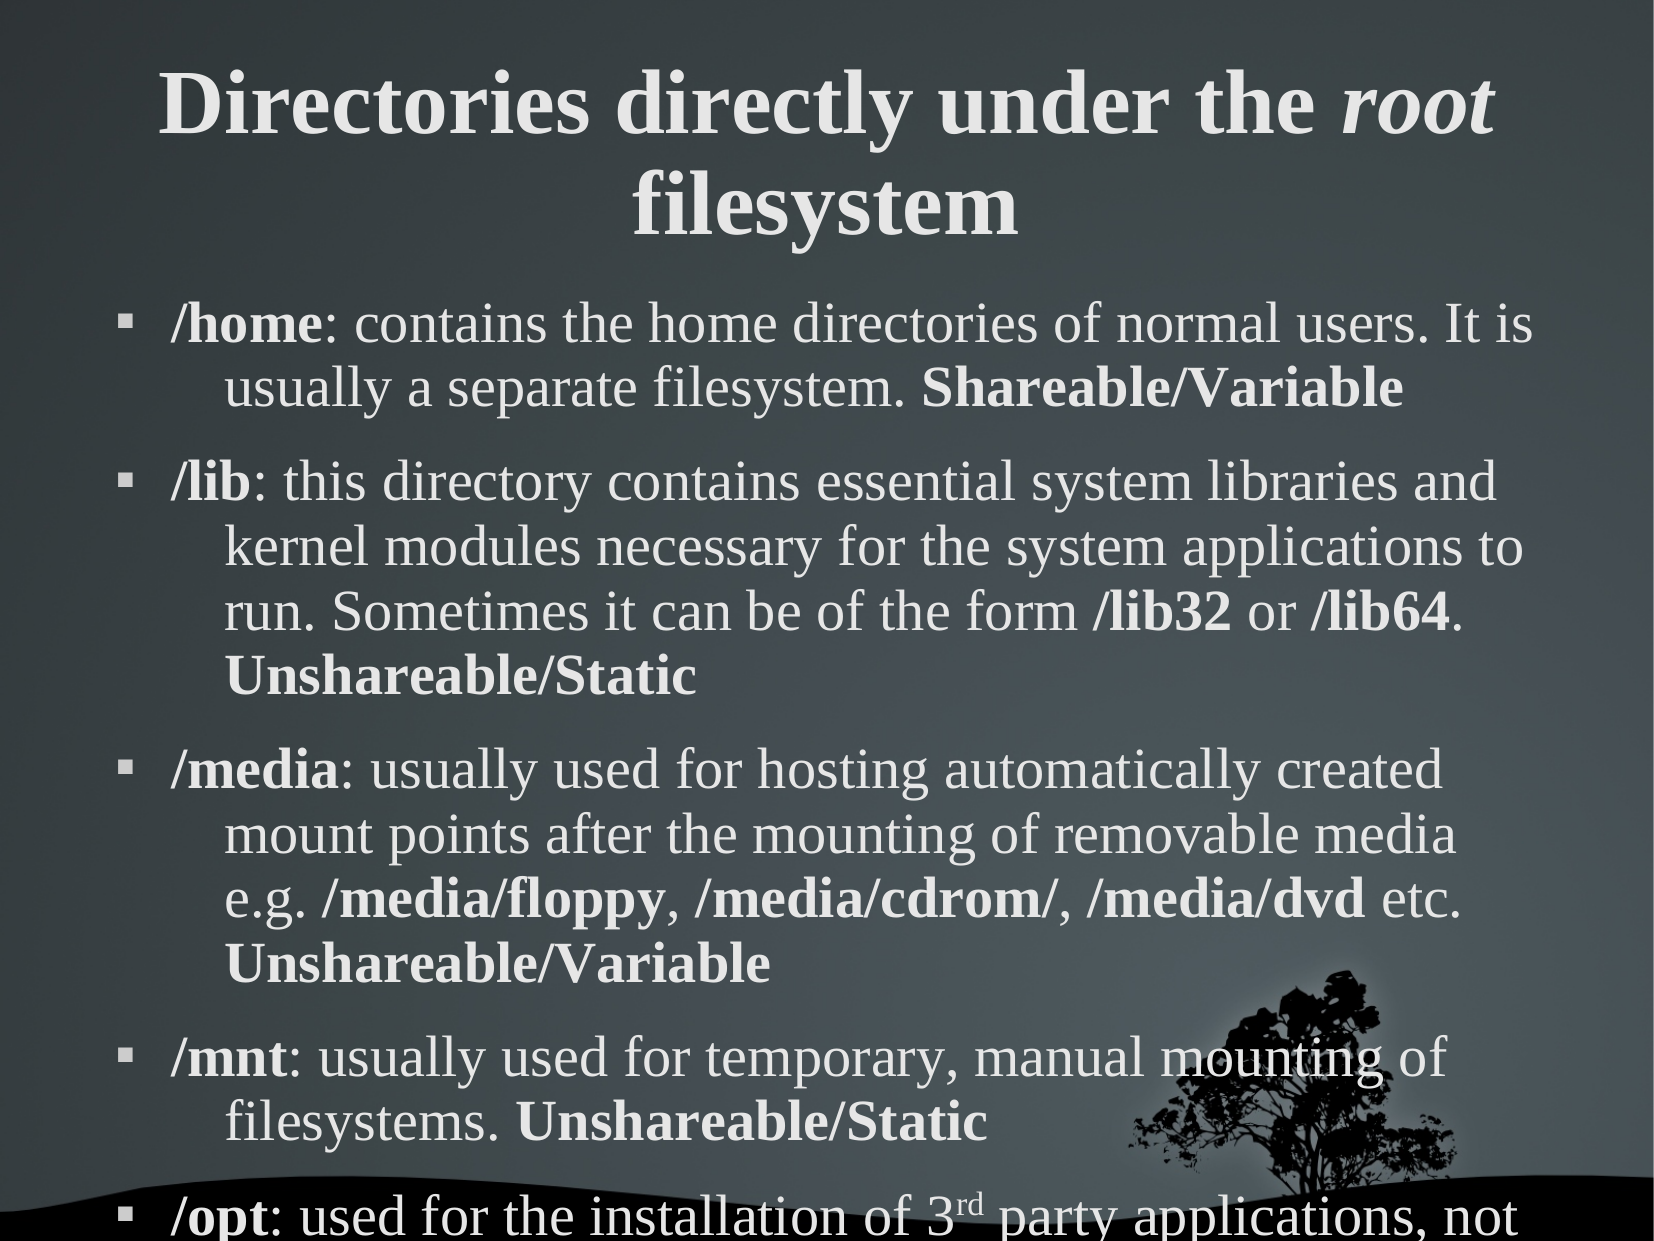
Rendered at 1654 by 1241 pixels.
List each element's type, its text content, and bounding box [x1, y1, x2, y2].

picture [1197, 1211, 1210, 1233]
picture [1007, 1211, 1020, 1233]
picture [228, 1211, 238, 1233]
list /home: contains the home directories of normal users. It is usually a separate filesystem. Shareable/Variable /lib: this directory contains essential system libraries and kernel modules necessary for the system applications to run. Sometimes it can be of the form /lib32 or /lib64. Unshareable/Static /media: usually used for hosting automatically created mount points after the mounting of removable media e.g. /media/floppy, /media/cdrom/, /media/dvd etc. Unshareable/Variable /mnt: usually used for temporary, manual mounting of filesystems. Unshareable/Static /opt: used for the installation of 3rd party applications, not part of the distributions repositories. [82, 290, 1571, 1157]
title Directories directly under the root filesystem [82, 49, 1571, 257]
picture [0, 0, 1654, 1241]
picture [1167, 1211, 1180, 1233]
